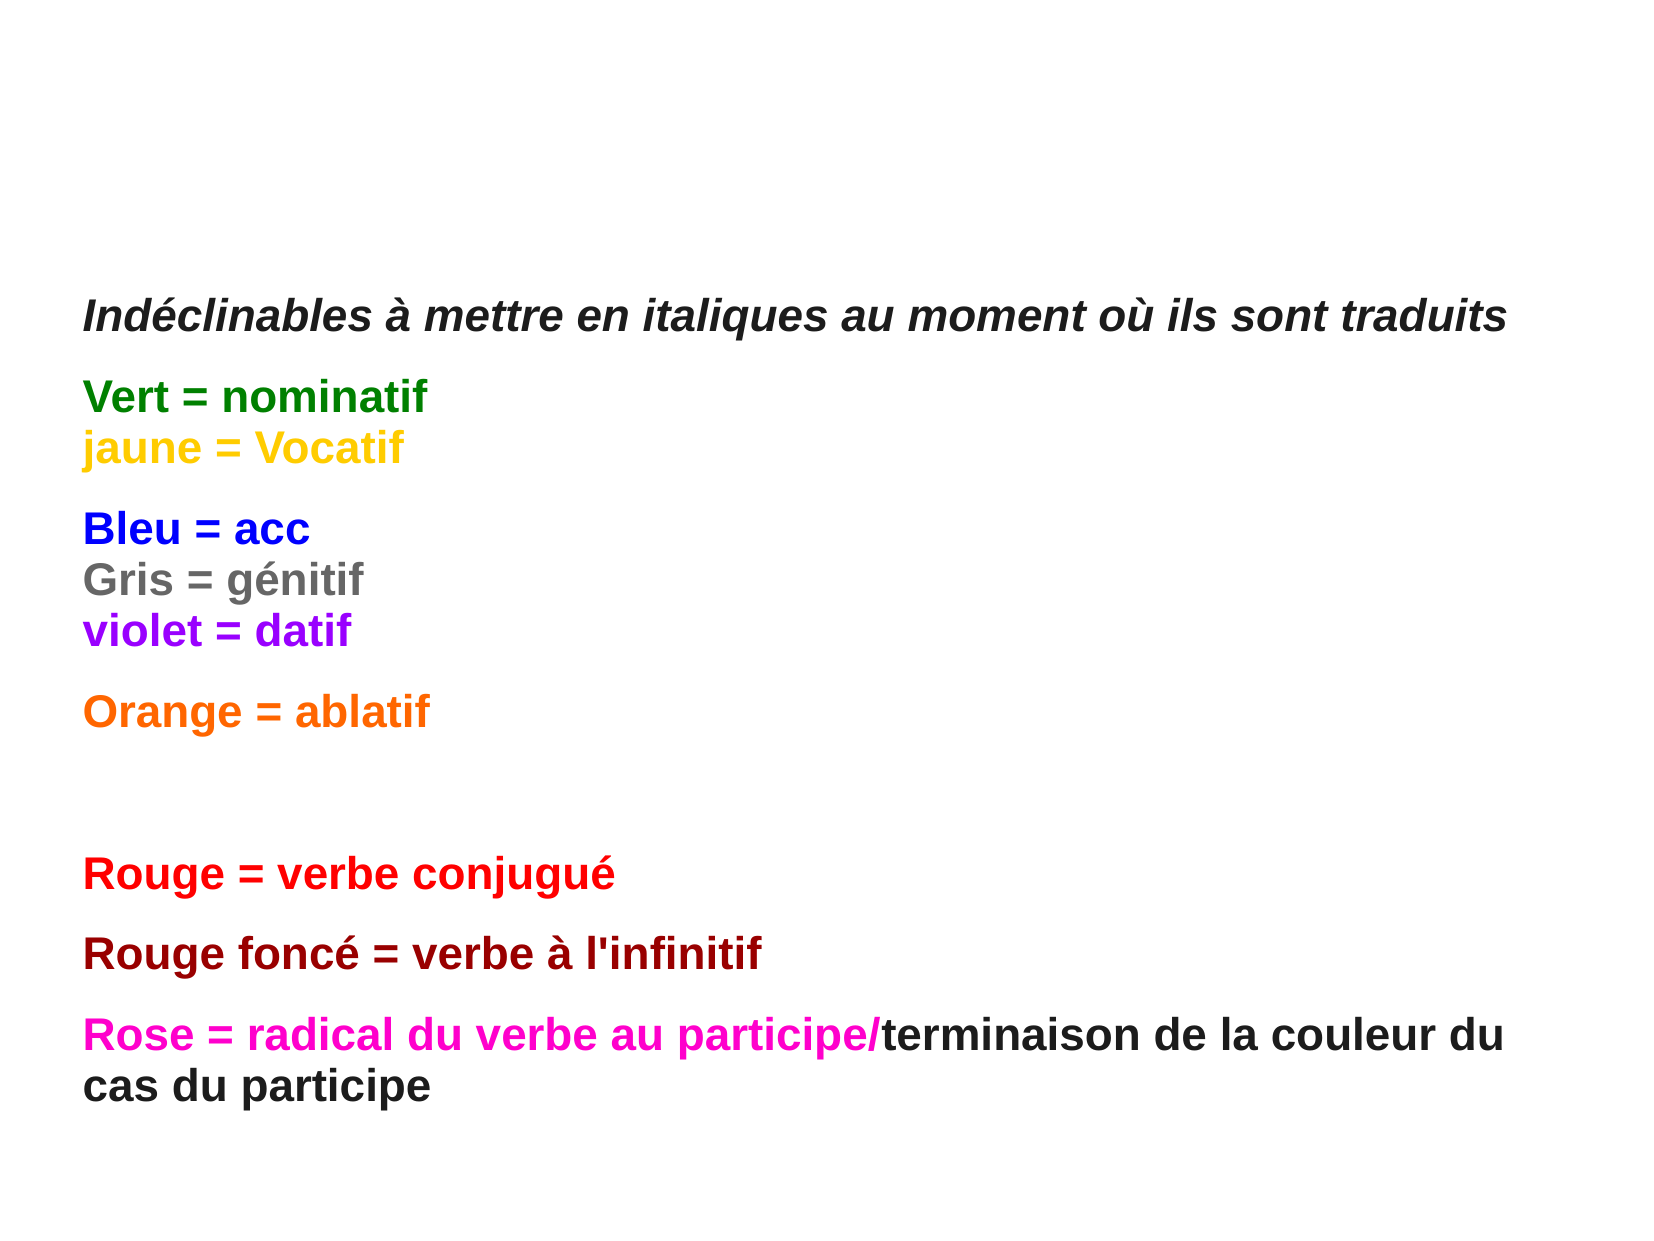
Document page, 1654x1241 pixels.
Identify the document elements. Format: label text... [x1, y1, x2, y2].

list Indéclinables à mettre en italiques au moment où ils sont traduits Vert = nominatif jaune = Vocatif Bleu = acc Gris = génitif violet = datif Orange = ablatif Rouge = verbe conjugué Rouge foncé = verbe à l'infinitif Rose = radical du verbe au participe/terminaison de la couleur du cas du participe [82, 290, 1571, 1124]
